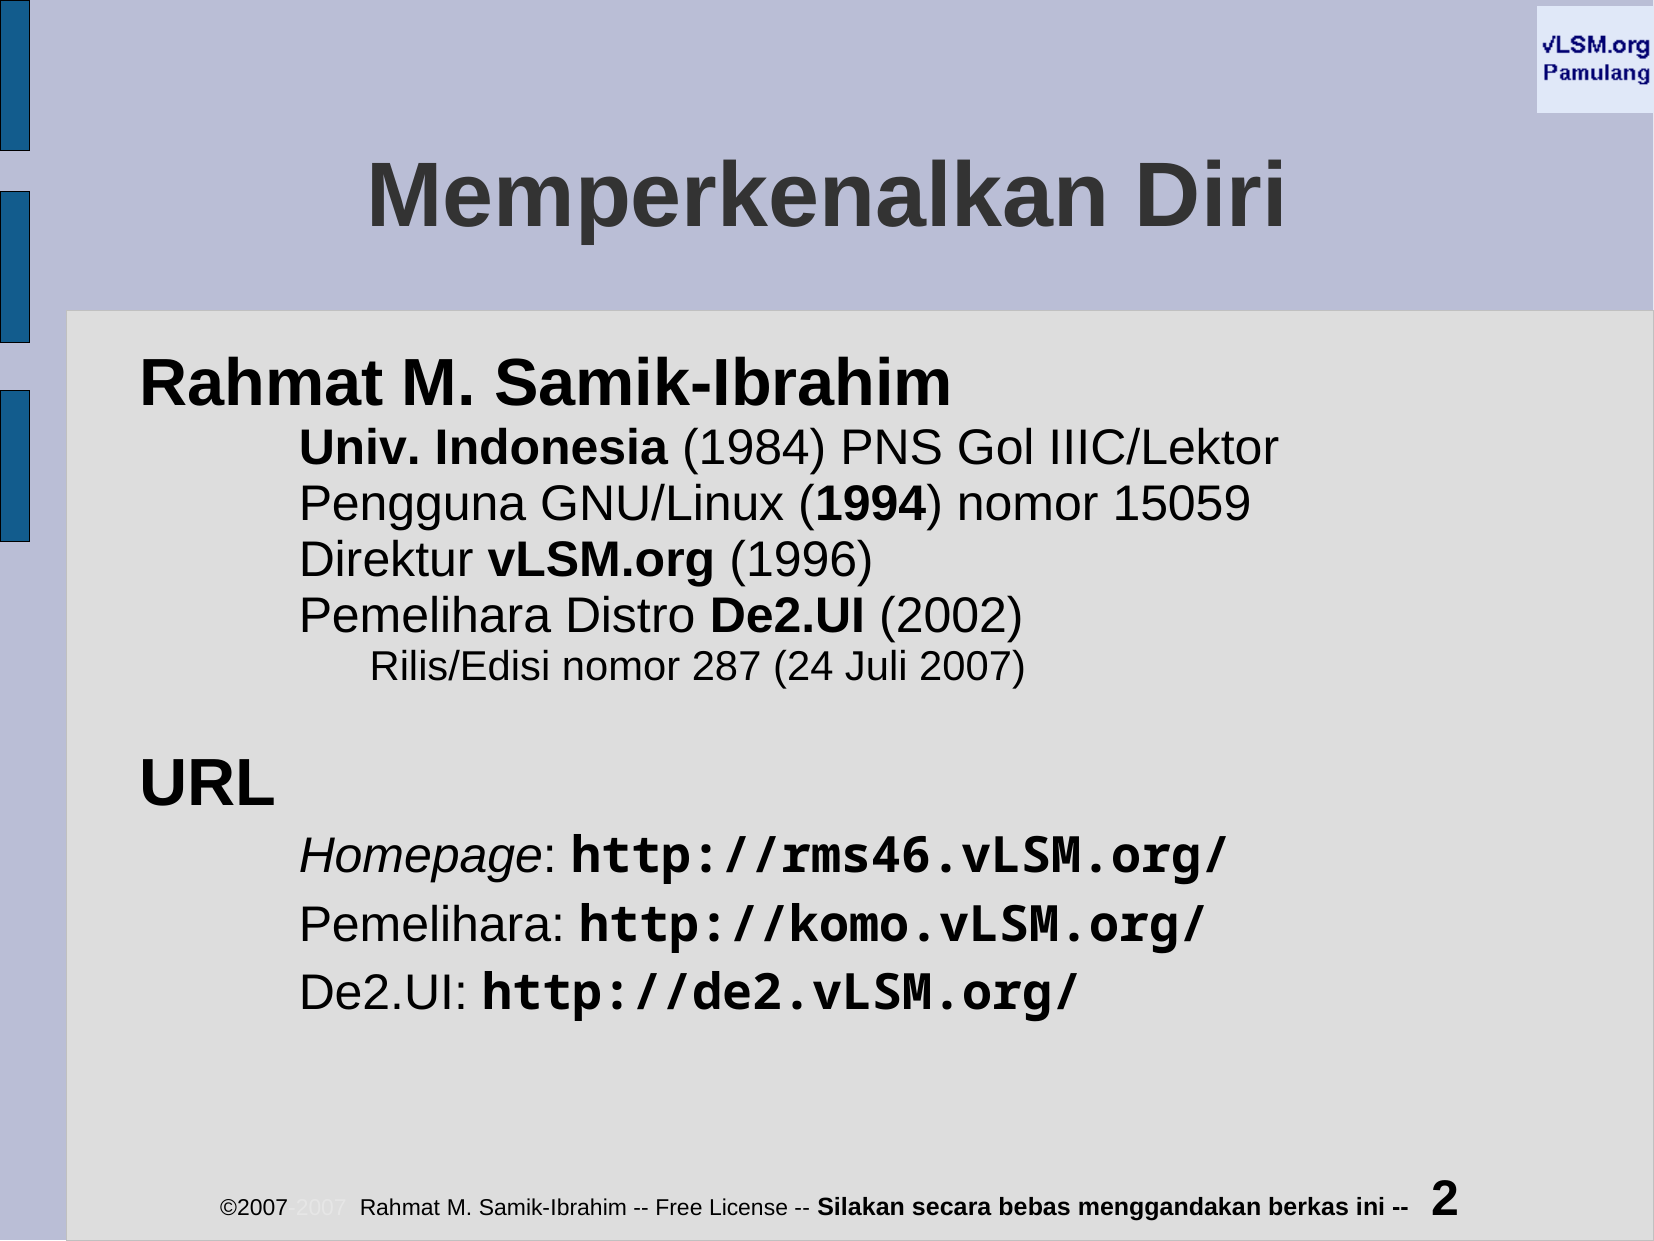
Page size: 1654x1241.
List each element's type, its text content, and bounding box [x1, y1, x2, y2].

picture [1537, 6, 1654, 113]
title Memperkenalkan Diri [121, 91, 1534, 299]
list Rahmat M. Samik-Ibrahim Univ. Indonesia (1984) PNS Gol IIIC/Lektor Pengguna GNU/Linux (1994) nomor 15059 Direktur vLSM.org (1996) Pemelihara Distro De2.UI (2002) Rilis/Edisi nomor 287 (24 Juli 2007) URL Homepage: http://rms46.vLSM.org/ Pemelihara: http://komo.vLSM.org/ De2.UI: http://de2.vLSM.org/ [121, 344, 1534, 1112]
